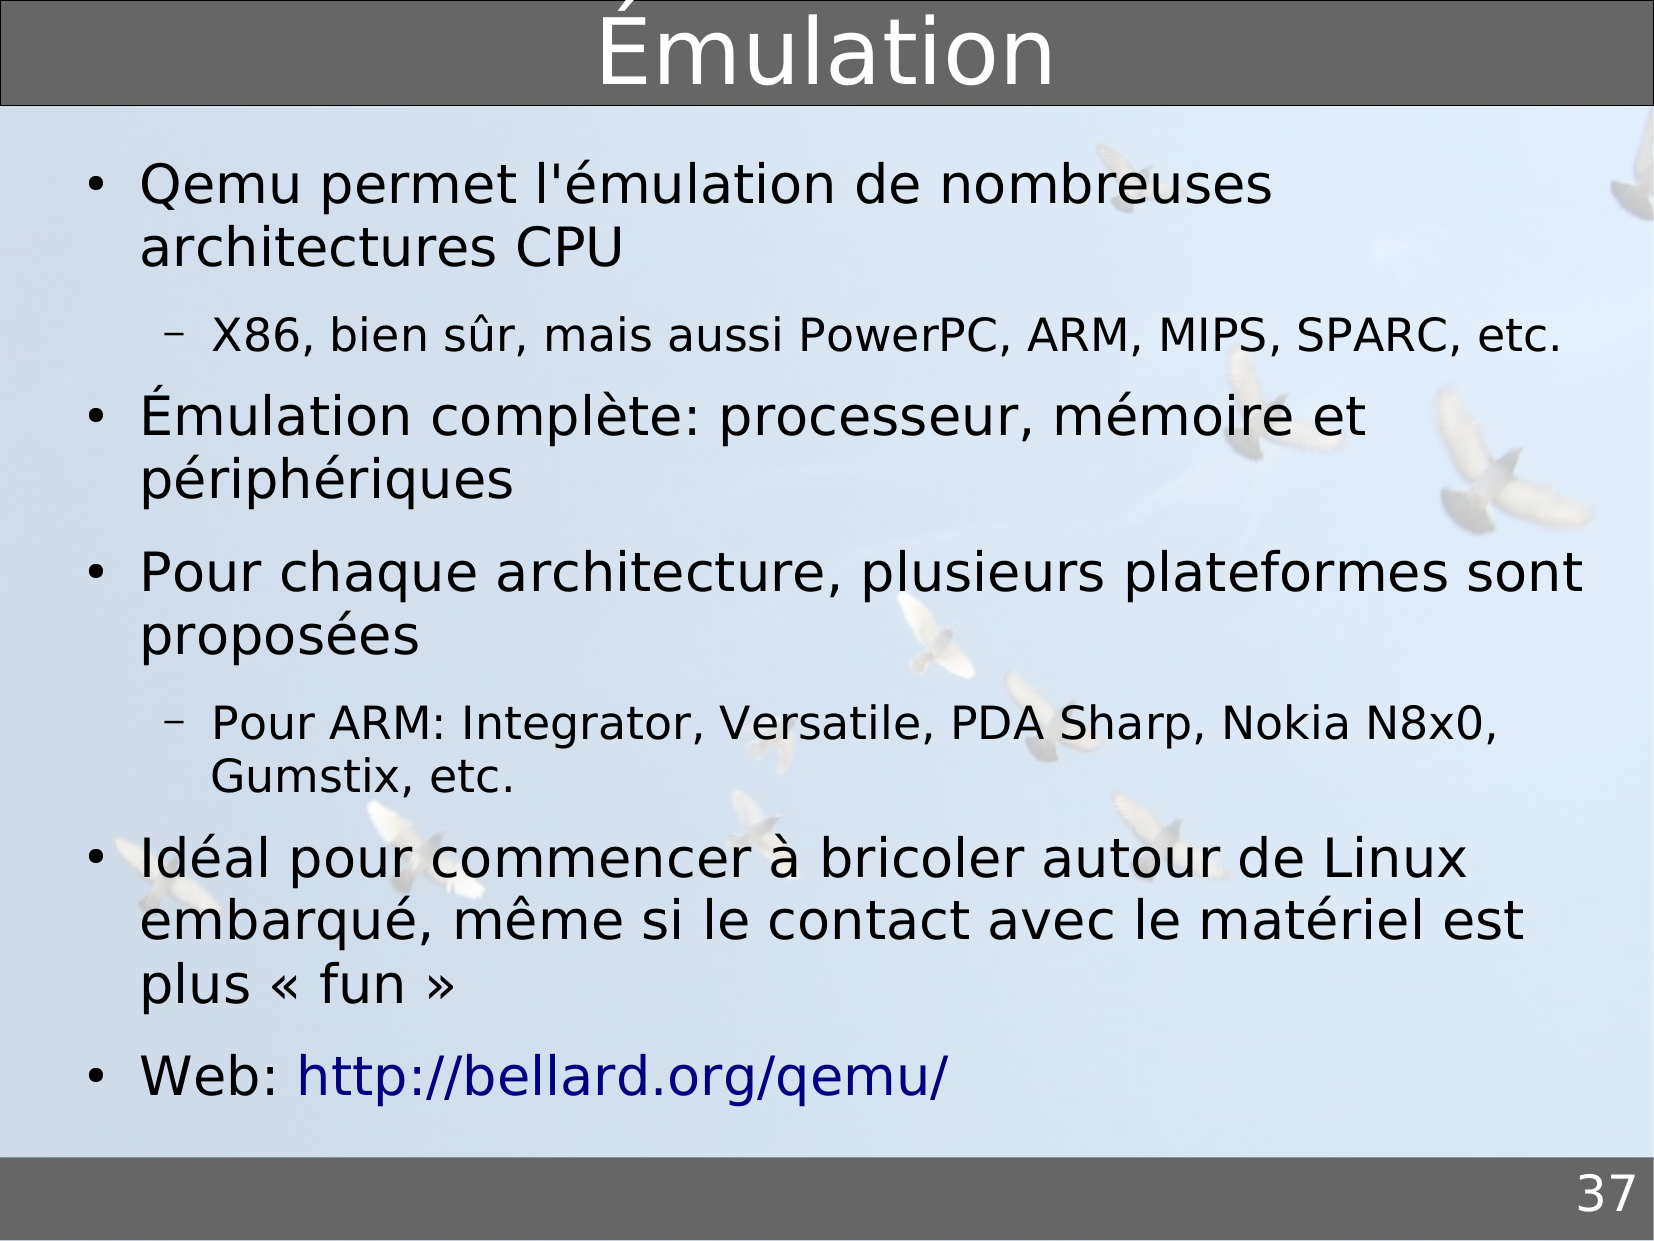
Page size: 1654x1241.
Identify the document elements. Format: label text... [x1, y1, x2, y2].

list Qemu permet l'émulation de nombreuses architectures CPU X86, bien sûr, mais aussi PowerPC, ARM, MIPS, SPARC, etc. Émulation complète: processeur, mémoire et périphériques Pour chaque architecture, plusieurs plateformes sont proposées Pour ARM: Integrator, Versatile, PDA Sharp, Nokia N8x0, Gumstix, etc. Idéal pour commencer à bricoler autour de Linux embarqué, même si le contact avec le matériel est plus « fun » Web: http://bellard.org/qemu/ [68, 153, 1617, 1109]
title Émulation [0, 0, 1654, 107]
